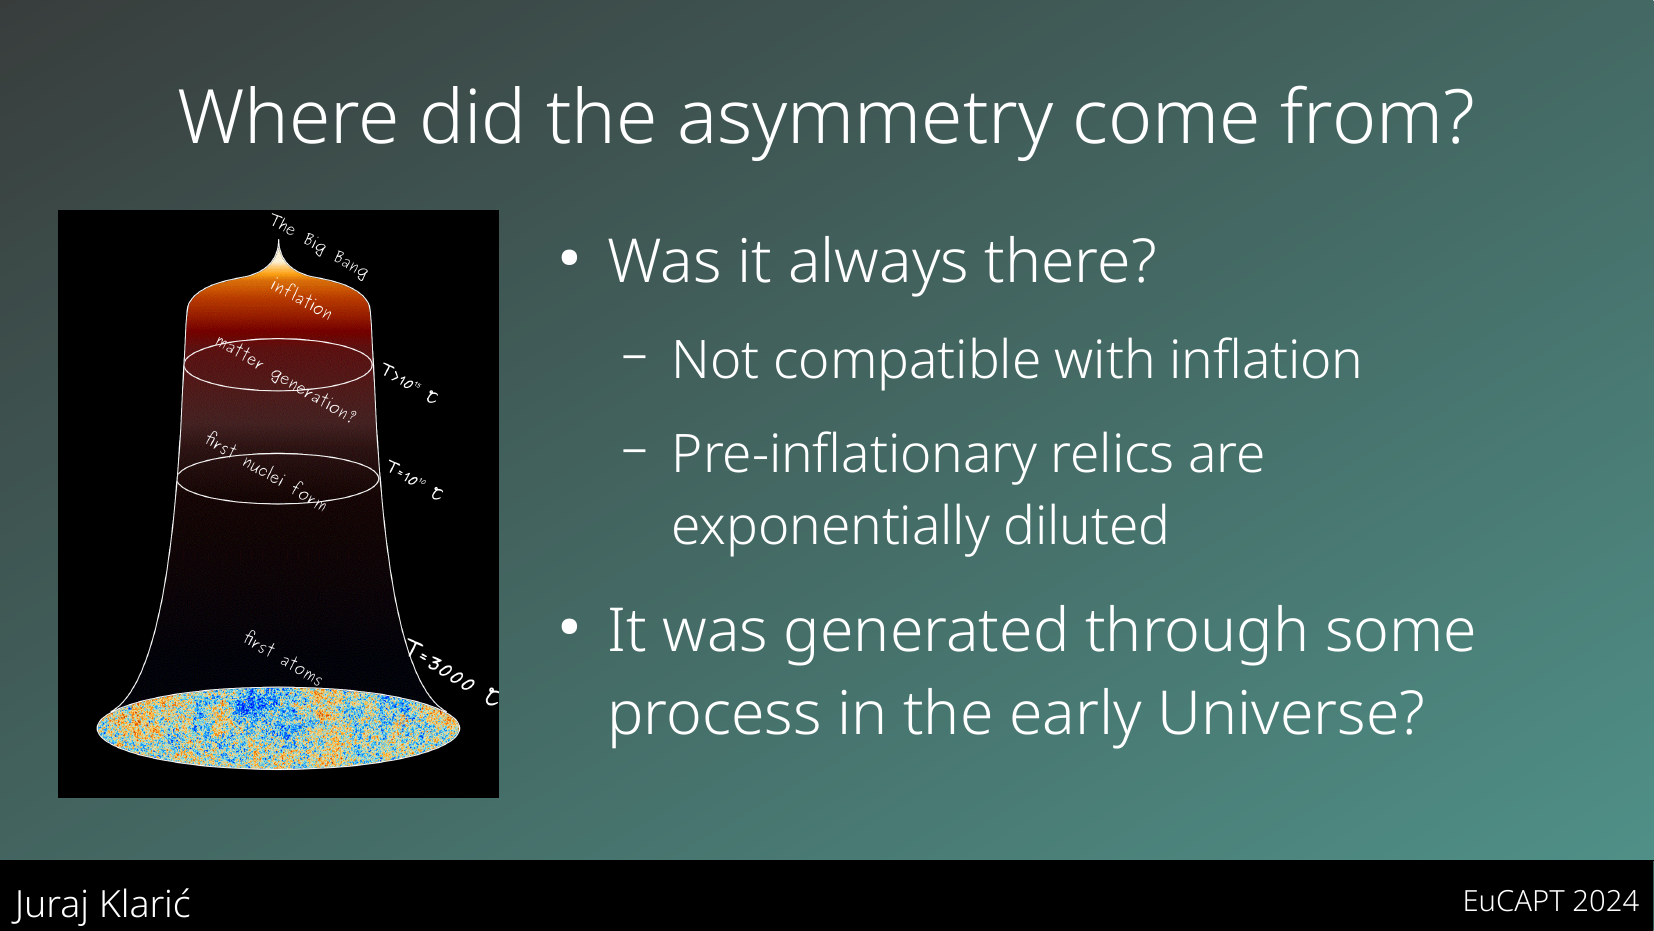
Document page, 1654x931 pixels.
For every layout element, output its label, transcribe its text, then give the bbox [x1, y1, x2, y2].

text_box [0, 860, 1654, 931]
list Was it always there? Not compatible with inflation Pre-inflationary relics are exponentially diluted It was generated through some process in the early Universe? [542, 217, 1572, 758]
text_box Juraj Klarić [0, 870, 350, 923]
text_box EuCAPT 2024 [1447, 872, 1654, 917]
picture [58, 210, 499, 799]
title Where did the asymmetry come from? [82, 37, 1571, 193]
